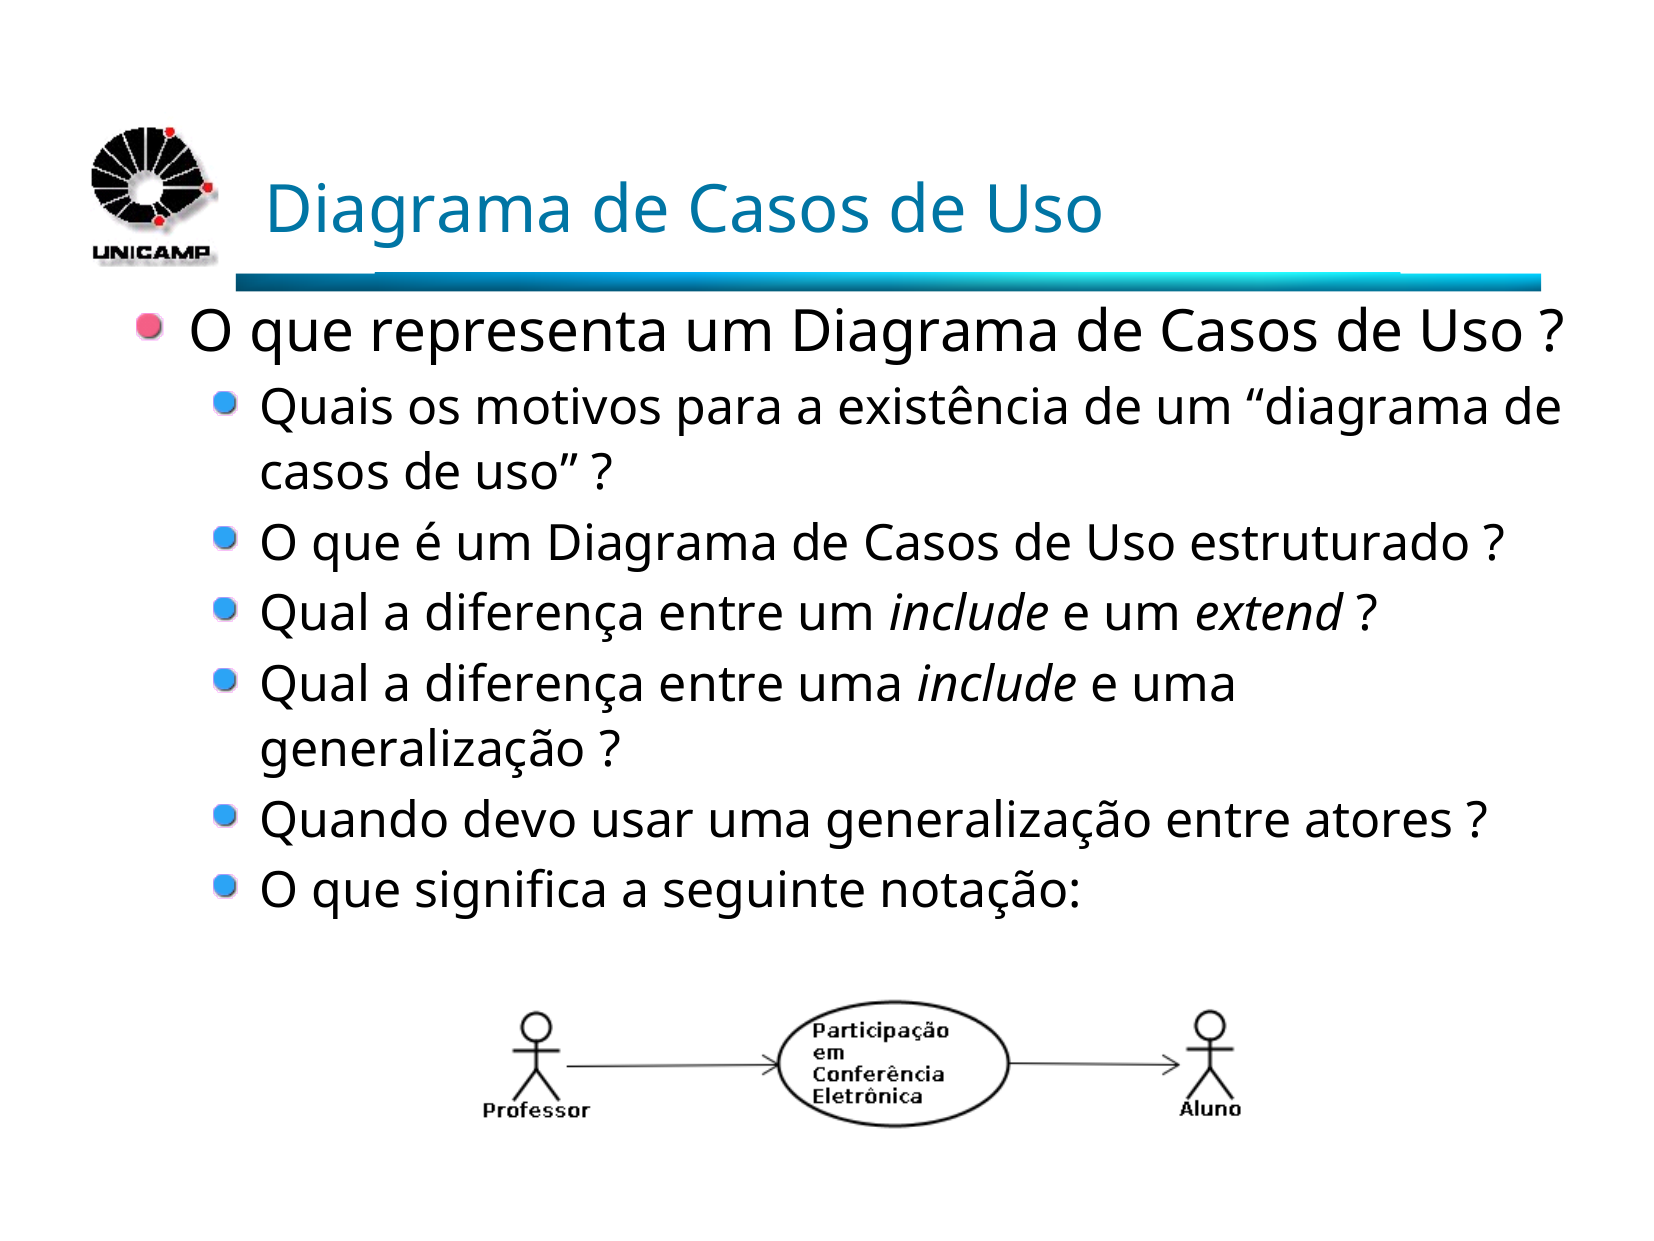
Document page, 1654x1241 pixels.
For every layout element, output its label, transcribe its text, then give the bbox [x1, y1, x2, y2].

picture [125, 272, 374, 291]
title Diagrama de Casos de Uso [264, 57, 1534, 250]
picture [467, 986, 1258, 1163]
list O que representa um Diagrama de Casos de Uso ? Quais os motivos para a existência de um “diagrama de casos de uso” ? O que é um Diagrama de Casos de Uso estruturado ? Qual a diferença entre um include e um extend ? Qual a diferença entre uma include e uma generalização ? Quando devo usar uma generalização entre atores ? O que significa a seguinte notação: [118, 291, 1592, 1149]
picture [840, 272, 1654, 295]
